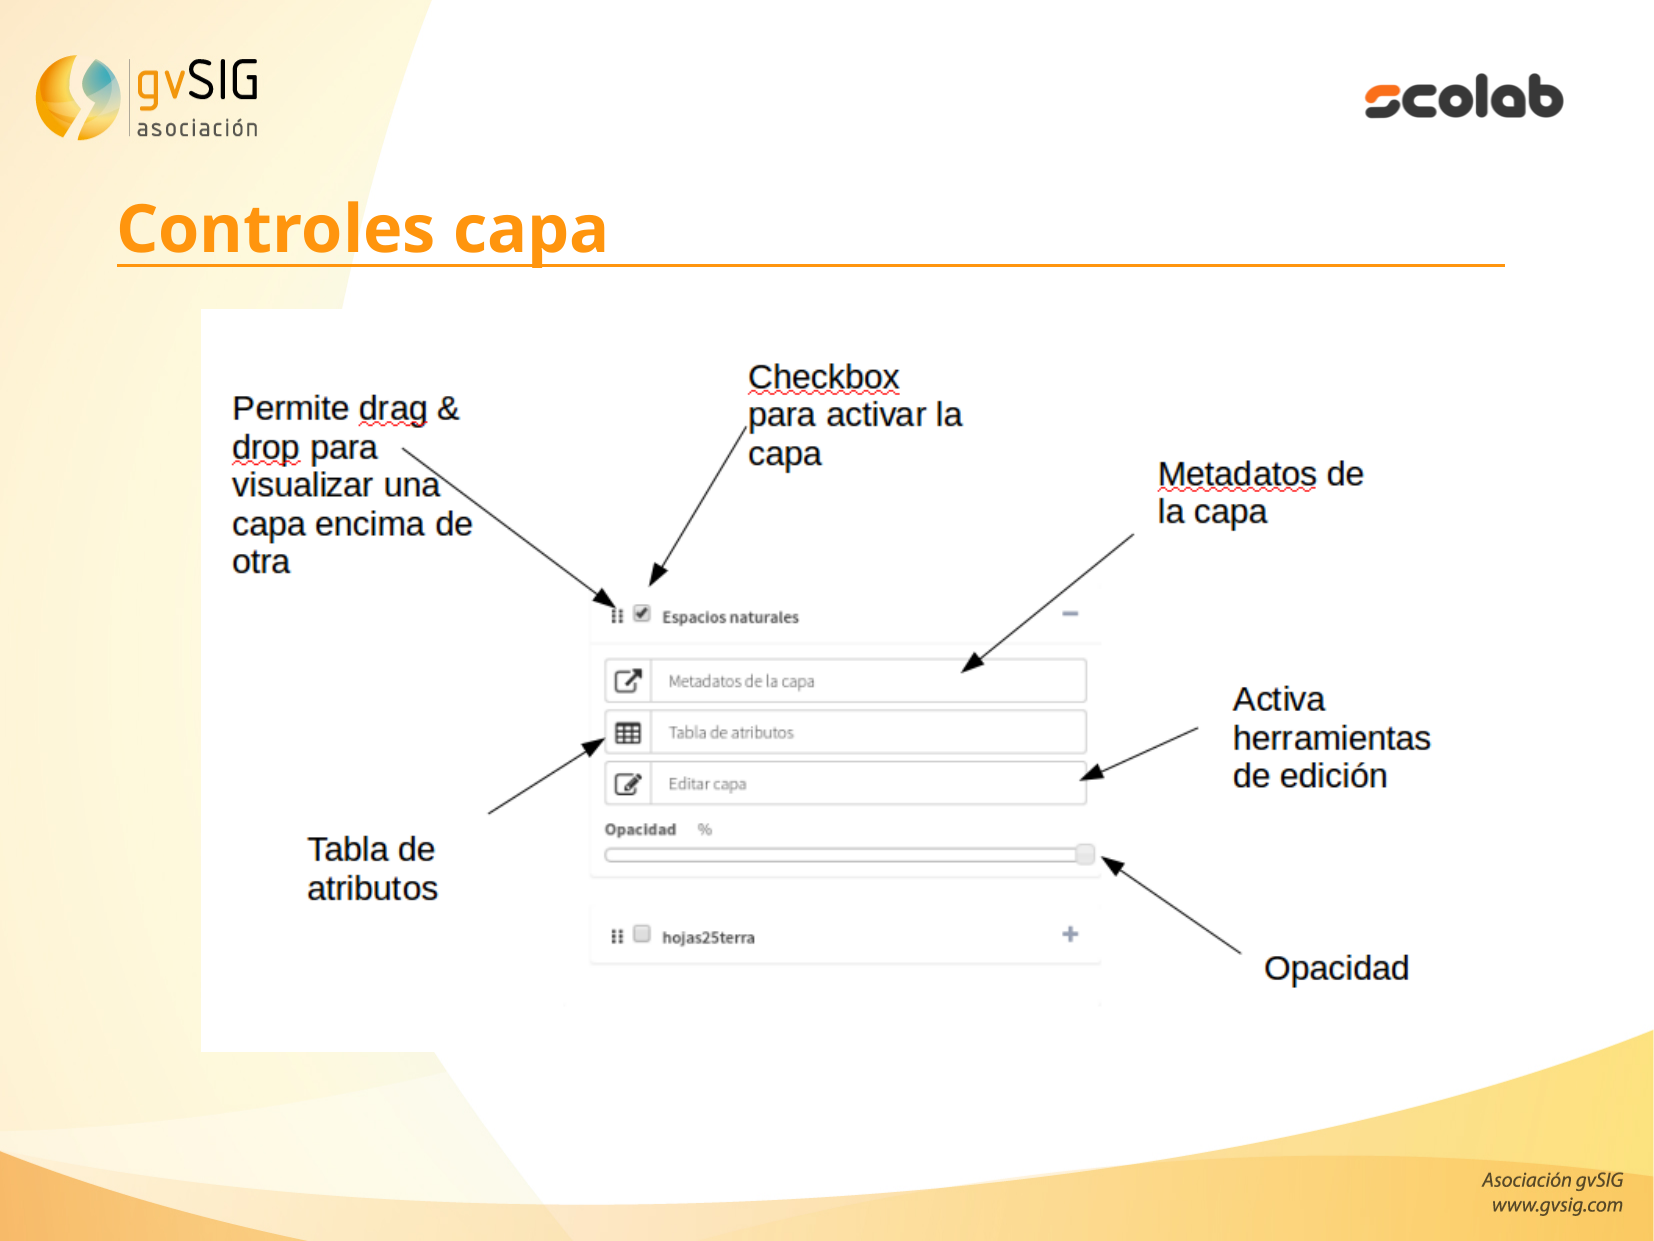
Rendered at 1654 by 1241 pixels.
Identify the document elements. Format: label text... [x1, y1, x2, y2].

title Controles capa [116, 177, 1605, 276]
picture [0, 0, 1654, 1241]
